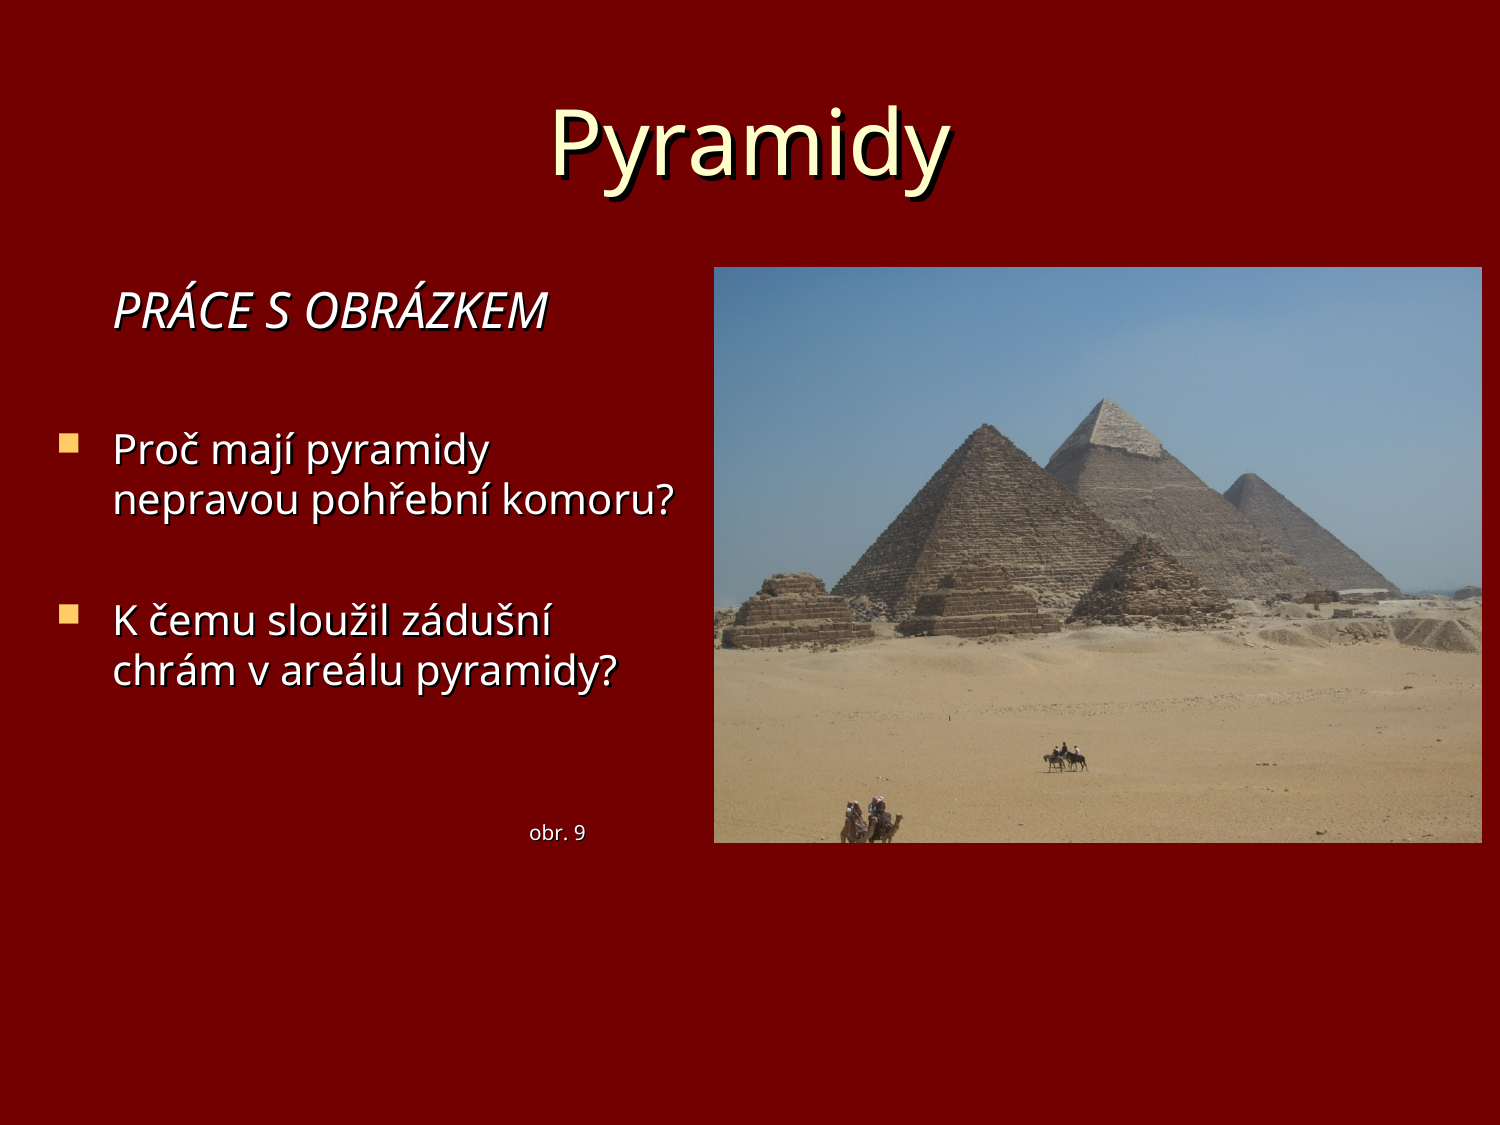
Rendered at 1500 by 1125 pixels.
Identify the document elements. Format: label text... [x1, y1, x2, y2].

list PRÁCE S OBRÁZKEM Proč mají pyramidy nepravou pohřební komoru? K čemu sloužil zádušní chrám v areálu pyramidy? obr. 9 [41, 262, 691, 1001]
text_box [714, 267, 1482, 843]
title Pyramidy [75, 45, 1426, 233]
